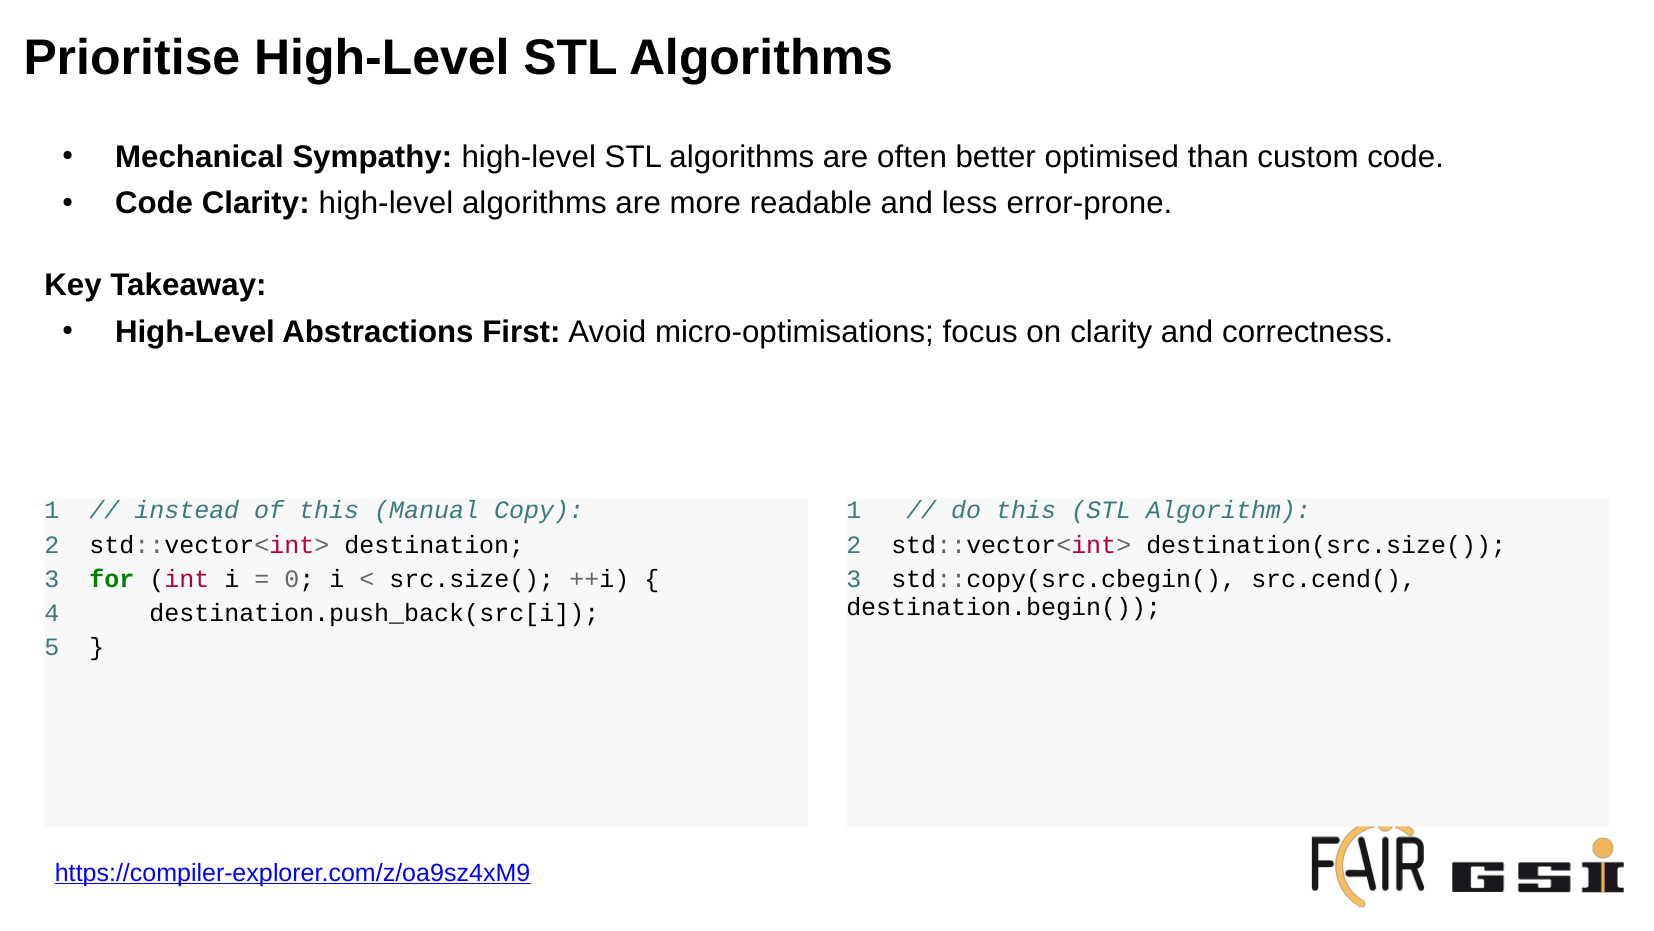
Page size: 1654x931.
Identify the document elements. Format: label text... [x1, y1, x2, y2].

list 1 // instead of this (Manual Copy): 2 std::vector<int> destination; 3 for (int i = 0; i < src.size(); ++i) { 4 destination.push_back(src[i]); 5 } [44, 498, 808, 827]
picture [1311, 827, 1426, 910]
title Prioritise High-Level STL Algorithms [23, 29, 1638, 119]
text_box https://compiler-explorer.com/z/oa9sz4xM9 [40, 851, 783, 908]
list 1 // do this (STL Algorithm): 2 std::vector<int> destination(src.size()); 3 std::copy(src.cbegin(), src.cend(), destination.begin()); [846, 498, 1610, 827]
list Mechanical Sympathy: high-level STL algorithms are often better optimised than custom code. Code Clarity: high-level algorithms are more readable and less error-prone. Key Takeaway: High-Level Abstractions First: Avoid micro-optimisations; focus on clarity and correctness. [44, 138, 1610, 467]
picture [1451, 836, 1626, 895]
